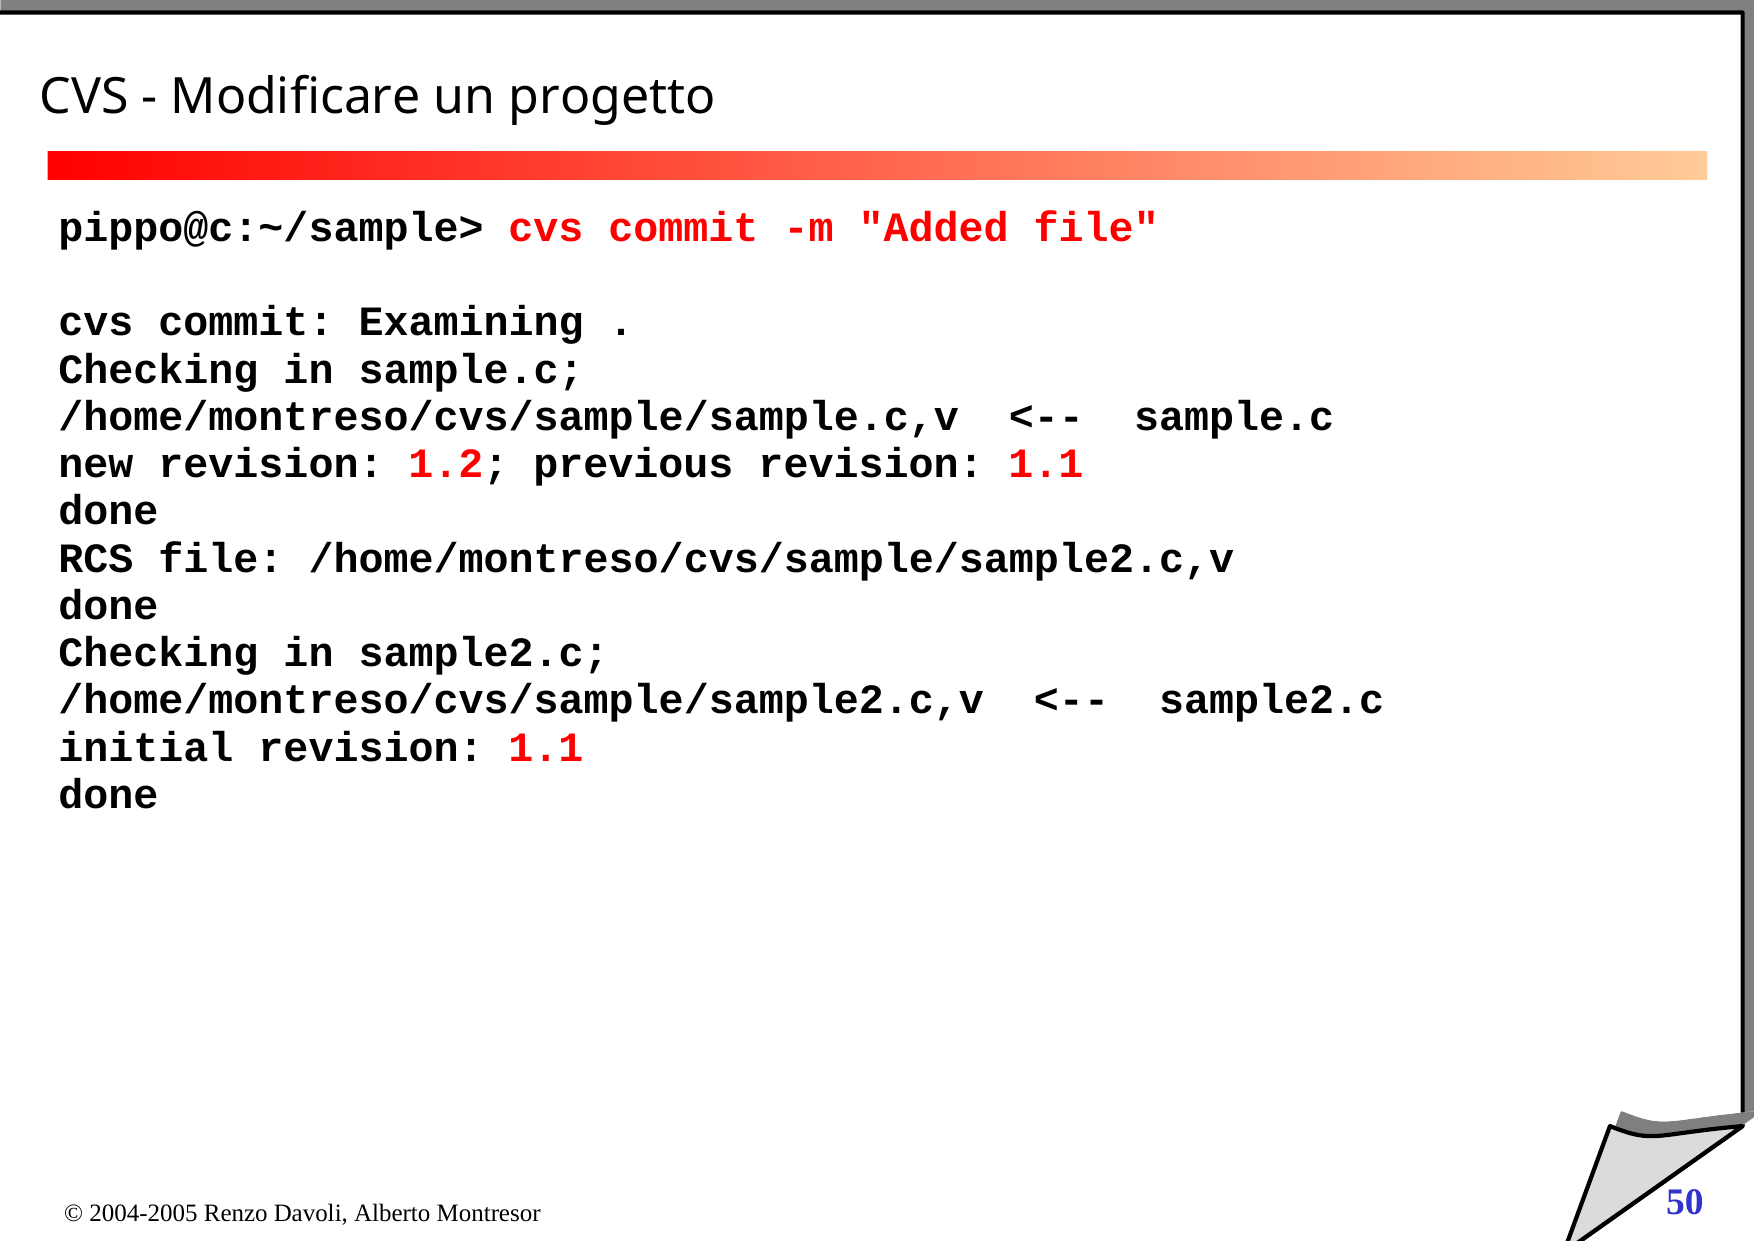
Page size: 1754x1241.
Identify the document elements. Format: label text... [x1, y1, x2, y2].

list pippo@c:~/sample> cvs commit -m "Added file" cvs commit: Examining . Checking in sample.c; /home/montreso/cvs/sample/sample.c,v <-- sample.c new revision: 1.2; previous revision: 1.1 done RCS file: /home/montreso/cvs/sample/sample2.c,v done Checking in sample2.c; /home/montreso/cvs/sample/sample2.c,v <-- sample2.c initial revision: 1.1 done [58, 206, 1754, 886]
title CVS - Modificare un progetto [40, 49, 1714, 144]
